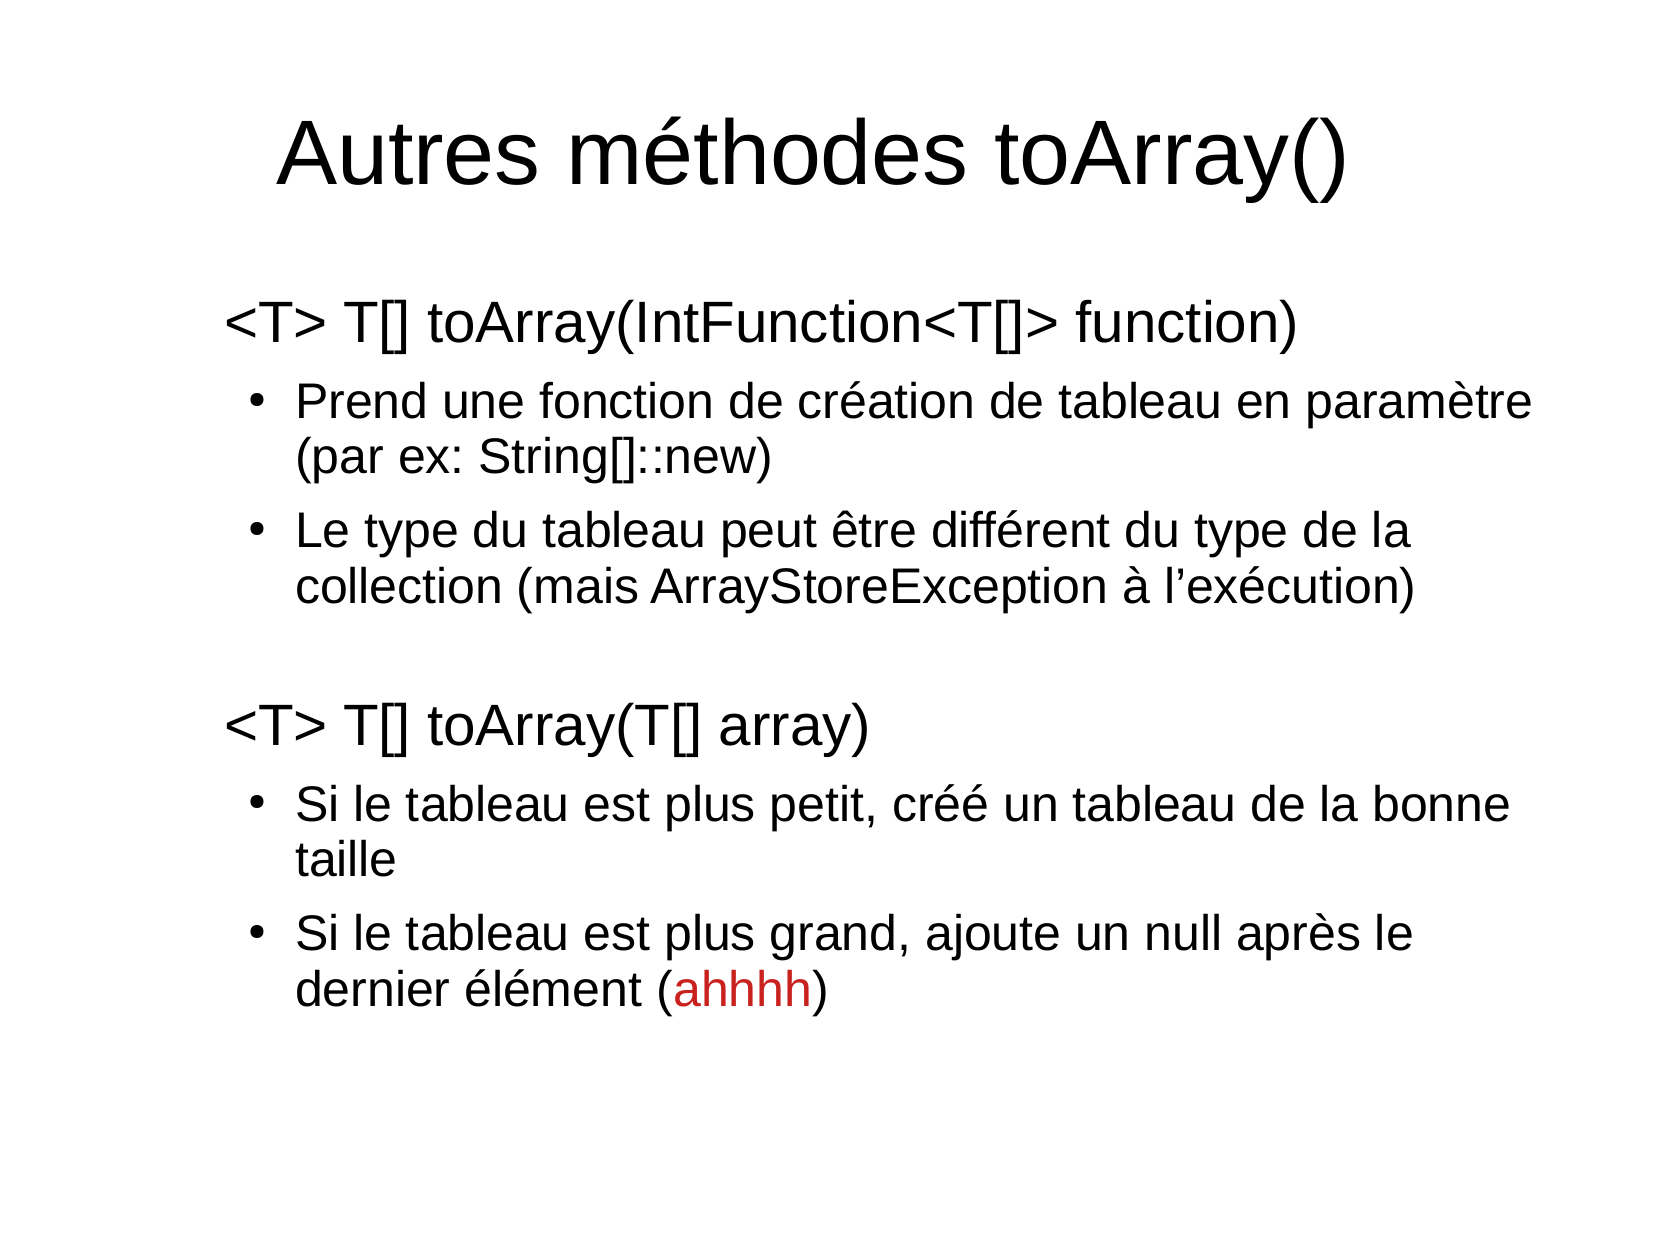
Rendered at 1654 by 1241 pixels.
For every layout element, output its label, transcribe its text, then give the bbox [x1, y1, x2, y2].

list <T> T[] toArray(IntFunction<T[]> function) Prend une fonction de création de tableau en paramètre (par ex: String[]::new) Le type du tableau peut être différent du type de la collection (mais ArrayStoreException à l’exécution) <T> T[] toArray(T[] array) Si le tableau est plus petit, créé un tableau de la bonne taille Si le tableau est plus grand, ajoute un null après le dernier élément (ahhhh) [82, 290, 1571, 1111]
title Autres méthodes toArray() [82, 49, 1571, 257]
